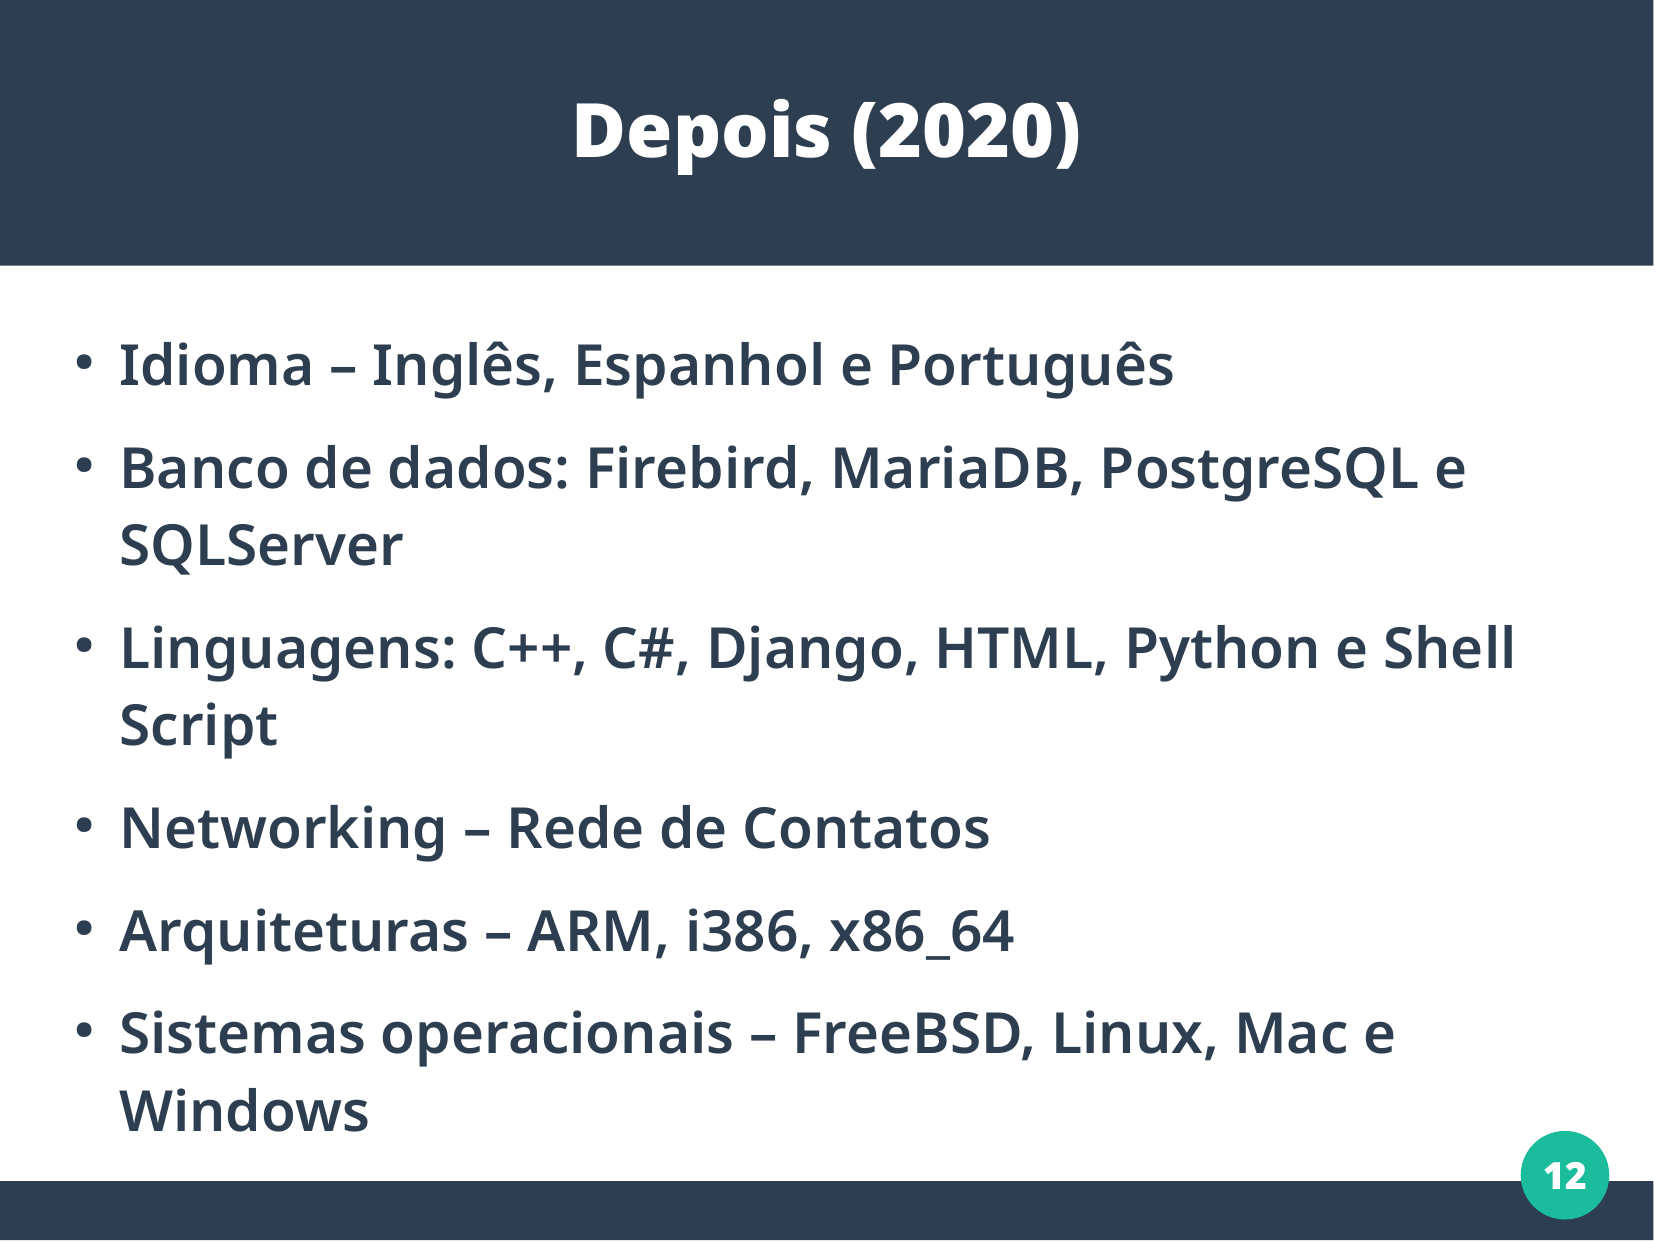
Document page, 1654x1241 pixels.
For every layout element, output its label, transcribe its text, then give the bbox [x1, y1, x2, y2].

title Depois (2020) [59, 49, 1595, 207]
list Idioma – Inglês, Espanhol e Português Banco de dados: Firebird, MariaDB, PostgreSQL e SQLServer Linguagens: C++, C#, Django, HTML, Python e Shell Script Networking – Rede de Contatos Arquiteturas – ARM, i386, x86_64 Sistemas operacionais – FreeBSD, Linux, Mac e Windows [59, 324, 1595, 1152]
